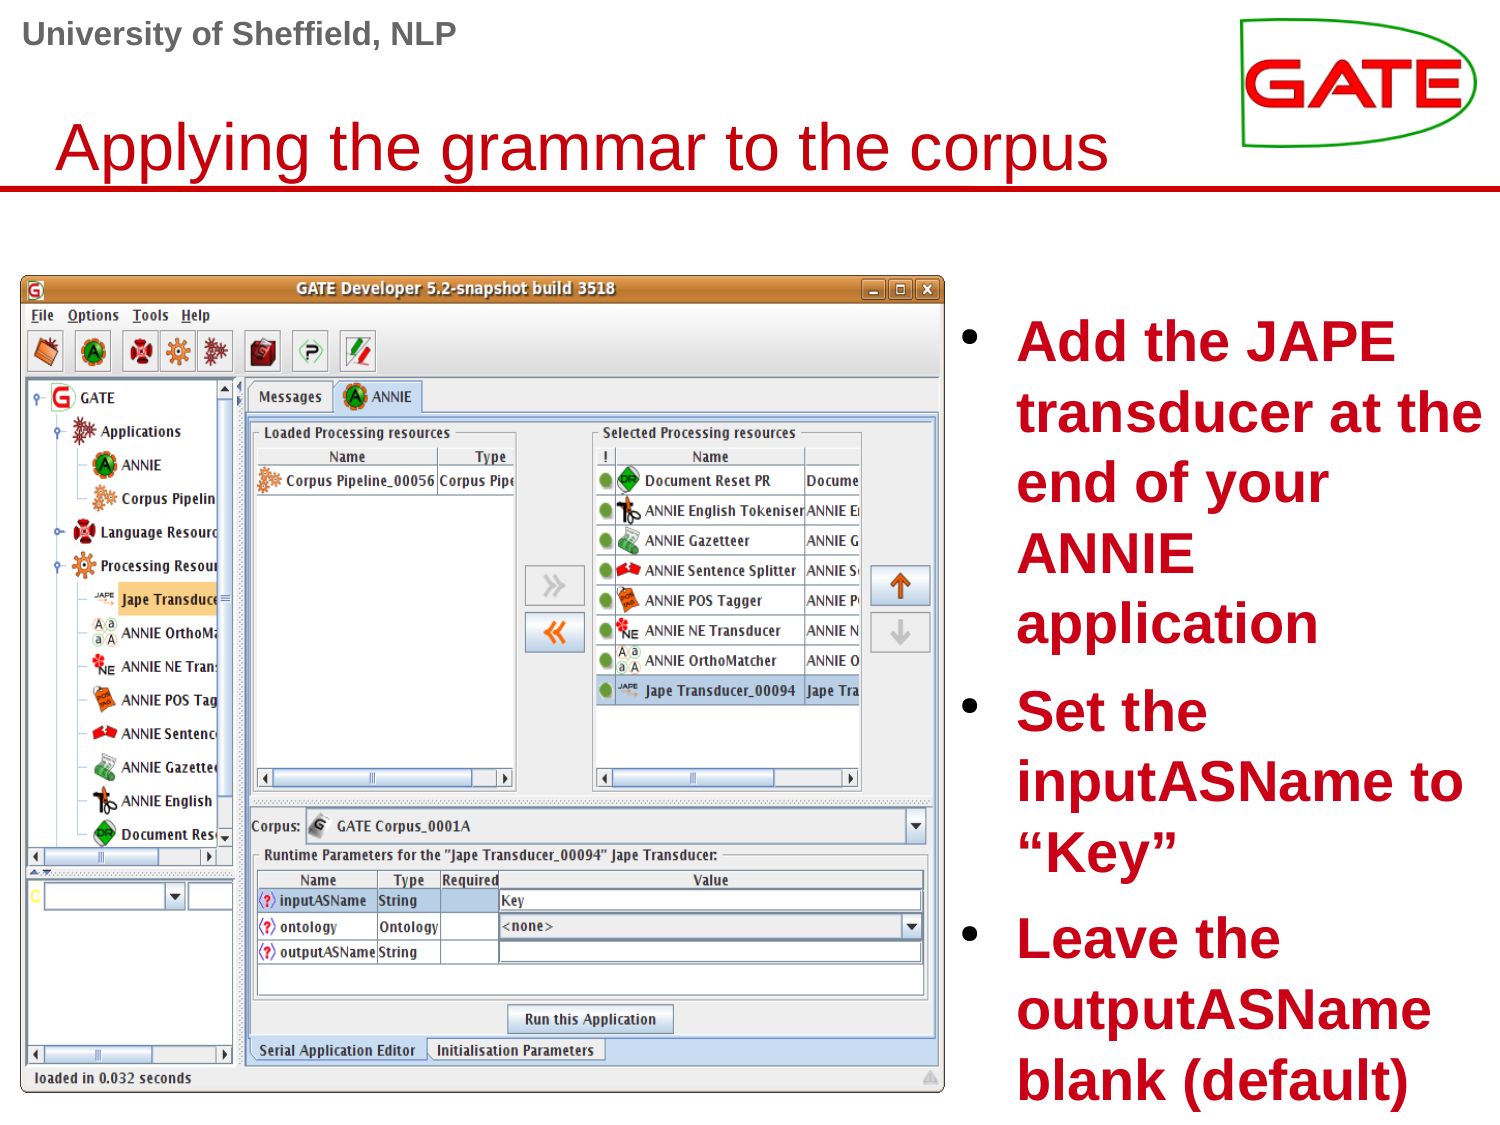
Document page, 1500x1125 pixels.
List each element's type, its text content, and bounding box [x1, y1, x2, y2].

picture [1240, 18, 1477, 148]
list Add the JAPE transducer at the end of your ANNIE application Set the inputASName to “Key” Leave the outputASName blank (default) [944, 295, 1500, 1125]
title Applying the grammar to the corpus [41, 37, 1391, 254]
picture [20, 275, 945, 1093]
